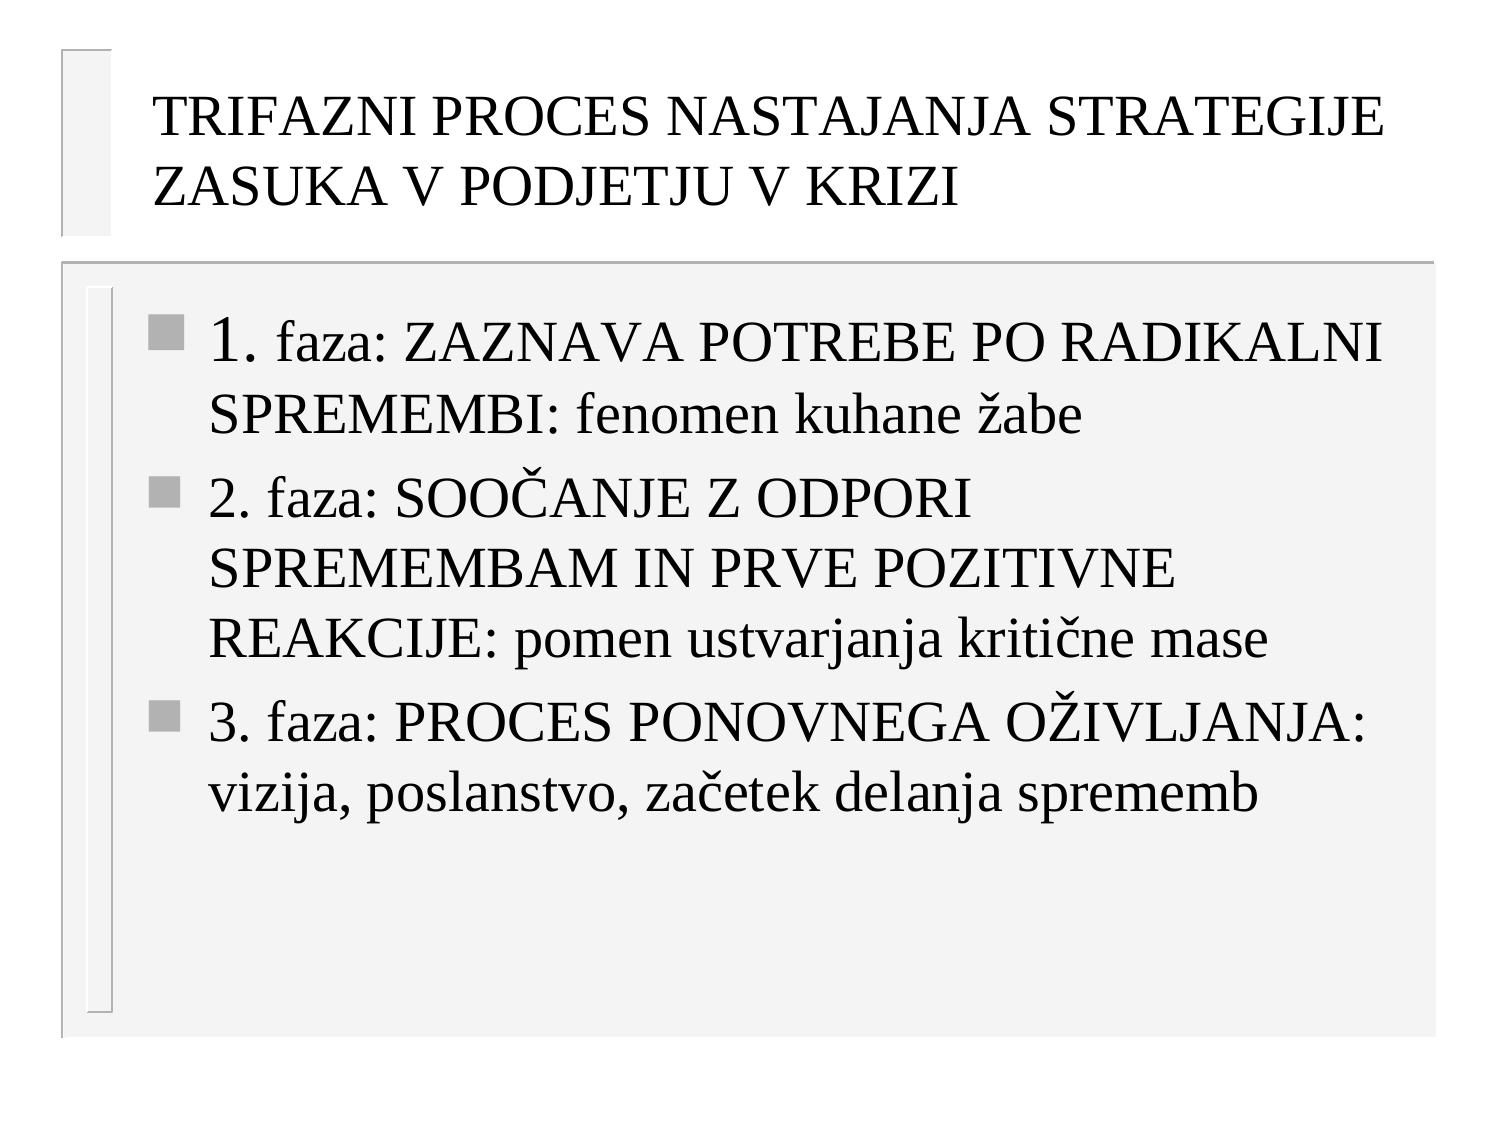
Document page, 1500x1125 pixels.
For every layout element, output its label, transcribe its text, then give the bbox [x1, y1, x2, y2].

title TRIFAZNI PROCES NASTAJANJA STRATEGIJE ZASUKA V PODJETJU V KRIZI [137, 56, 1413, 238]
list 1. faza: ZAZNAVA POTREBE PO RADIKALNI SPREMEMBI: fenomen kuhane žabe 2. faza: SOOČANJE Z ODPORI SPREMEMBAM IN PRVE POZITIVNE REAKCIJE: pomen ustvarjanja kritične mase 3. faza: PROCES PONOVNEGA OŽIVLJANJA: vizija, poslanstvo, začetek delanja sprememb [137, 287, 1413, 963]
